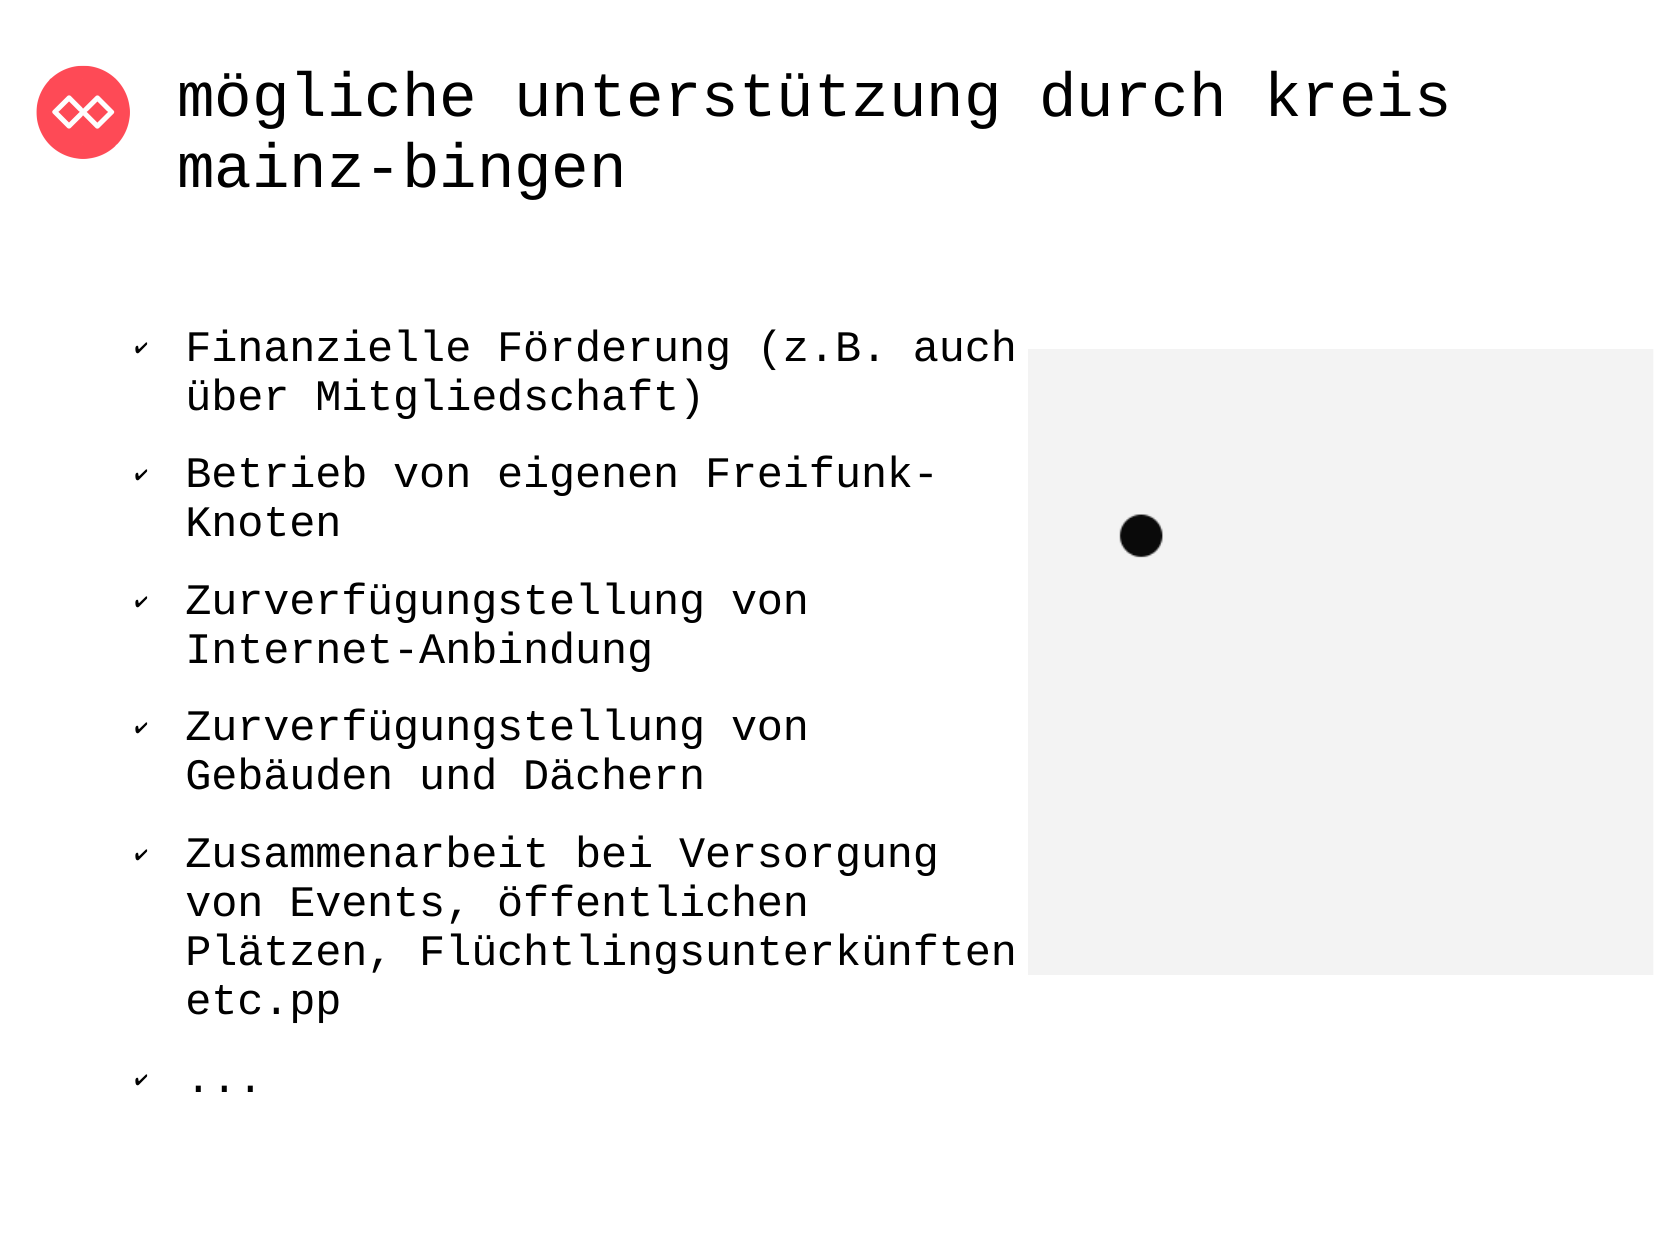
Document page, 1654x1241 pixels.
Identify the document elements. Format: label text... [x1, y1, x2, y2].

title mögliche unterstützung durch kreis mainz-bingen [177, 31, 1465, 239]
picture [17, 46, 149, 178]
picture [1028, 349, 1654, 975]
list Finanzielle Förderung (z.B. auch über Mitgliedschaft) Betrieb von eigenen Freifunk-Knoten Zurverfügungstellung von Internet-Anbindung Zurverfügungstellung von Gebäuden und Dächern Zusammenarbeit bei Versorgung von Events, öffentlichen Plätzen, Flüchtlingsunterkünften etc.pp ... [118, 324, 1034, 1109]
